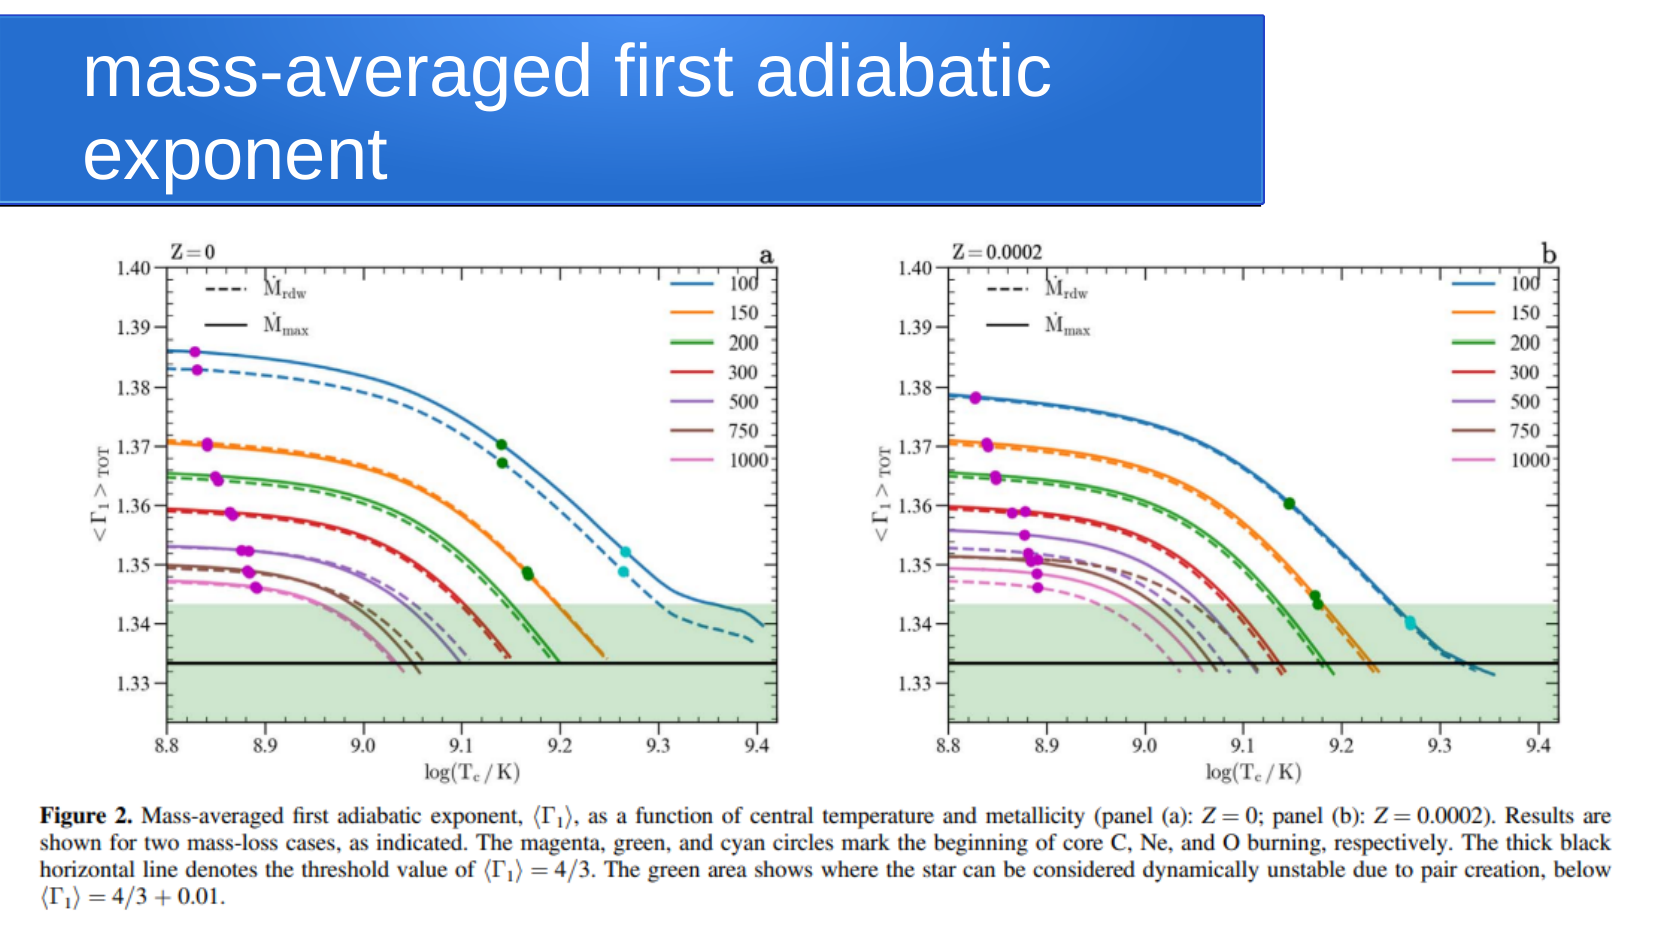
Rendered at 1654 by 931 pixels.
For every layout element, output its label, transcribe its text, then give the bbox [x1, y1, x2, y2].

picture [15, 224, 1624, 919]
title mass-averaged first adiabatic exponent [82, 29, 1235, 196]
